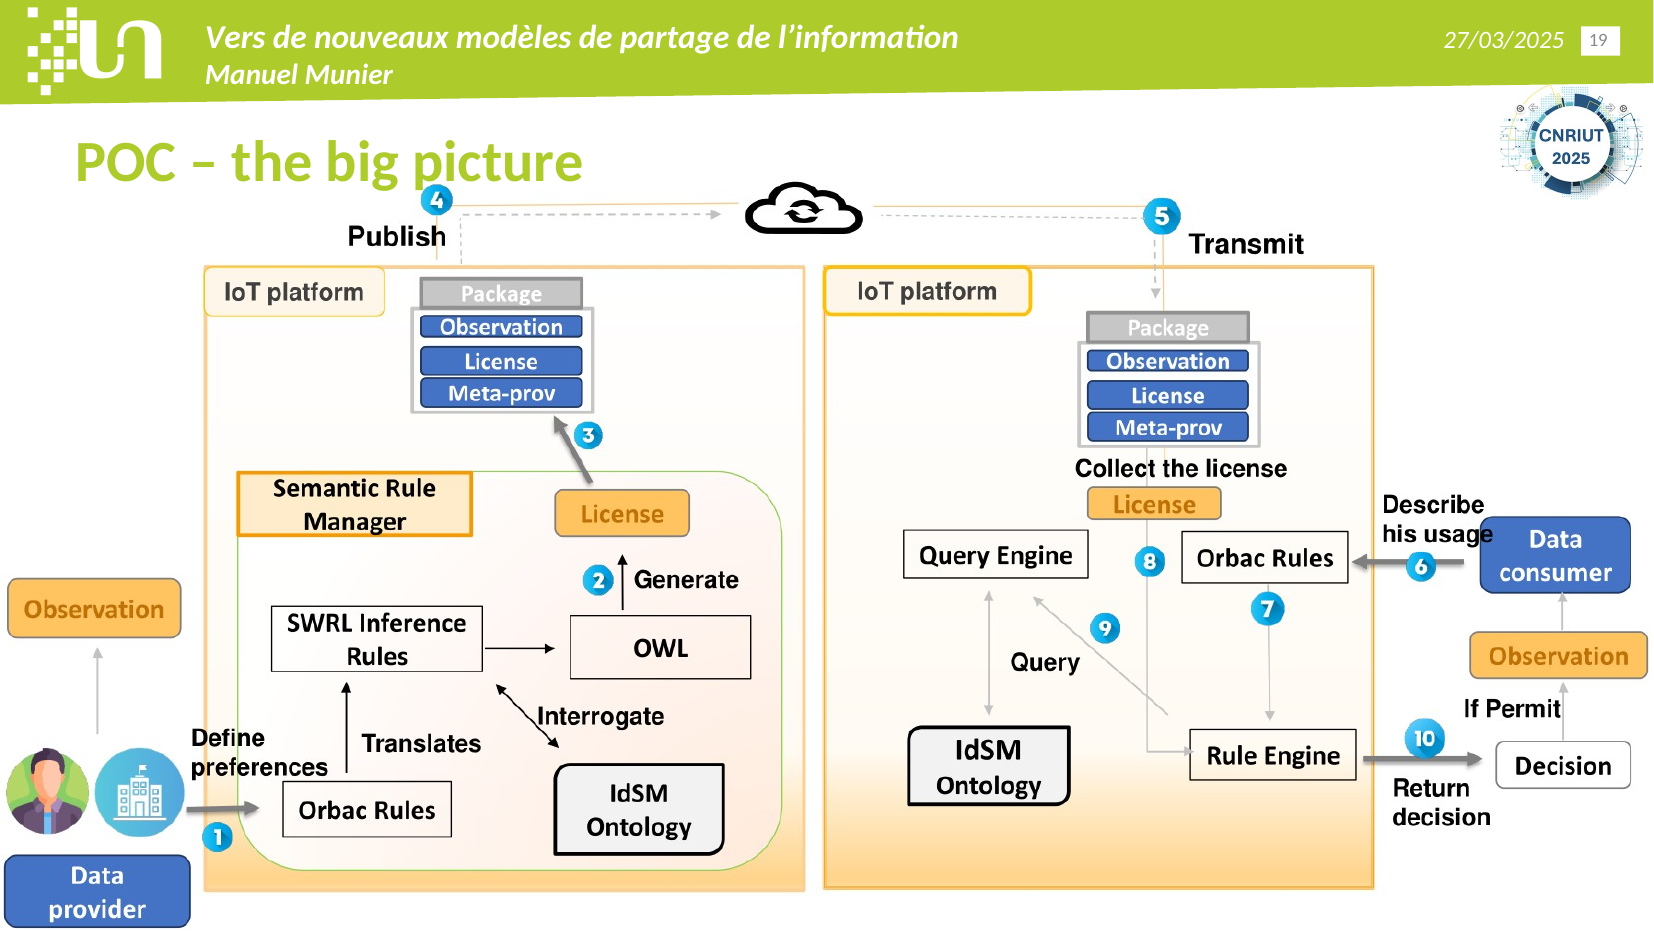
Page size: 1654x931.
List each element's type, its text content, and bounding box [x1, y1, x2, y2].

picture [20, 0, 167, 101]
picture [0, 84, 1654, 931]
text_box [0, 0, 1654, 105]
text_box <numéro> [1236, 14, 1623, 65]
text_box POC – the big picture [60, 115, 1602, 202]
text_box Vers de nouveaux modèles de partage de l’information Manuel Munier [190, 7, 1187, 99]
text_box 27/03/2025 [1175, 16, 1580, 62]
